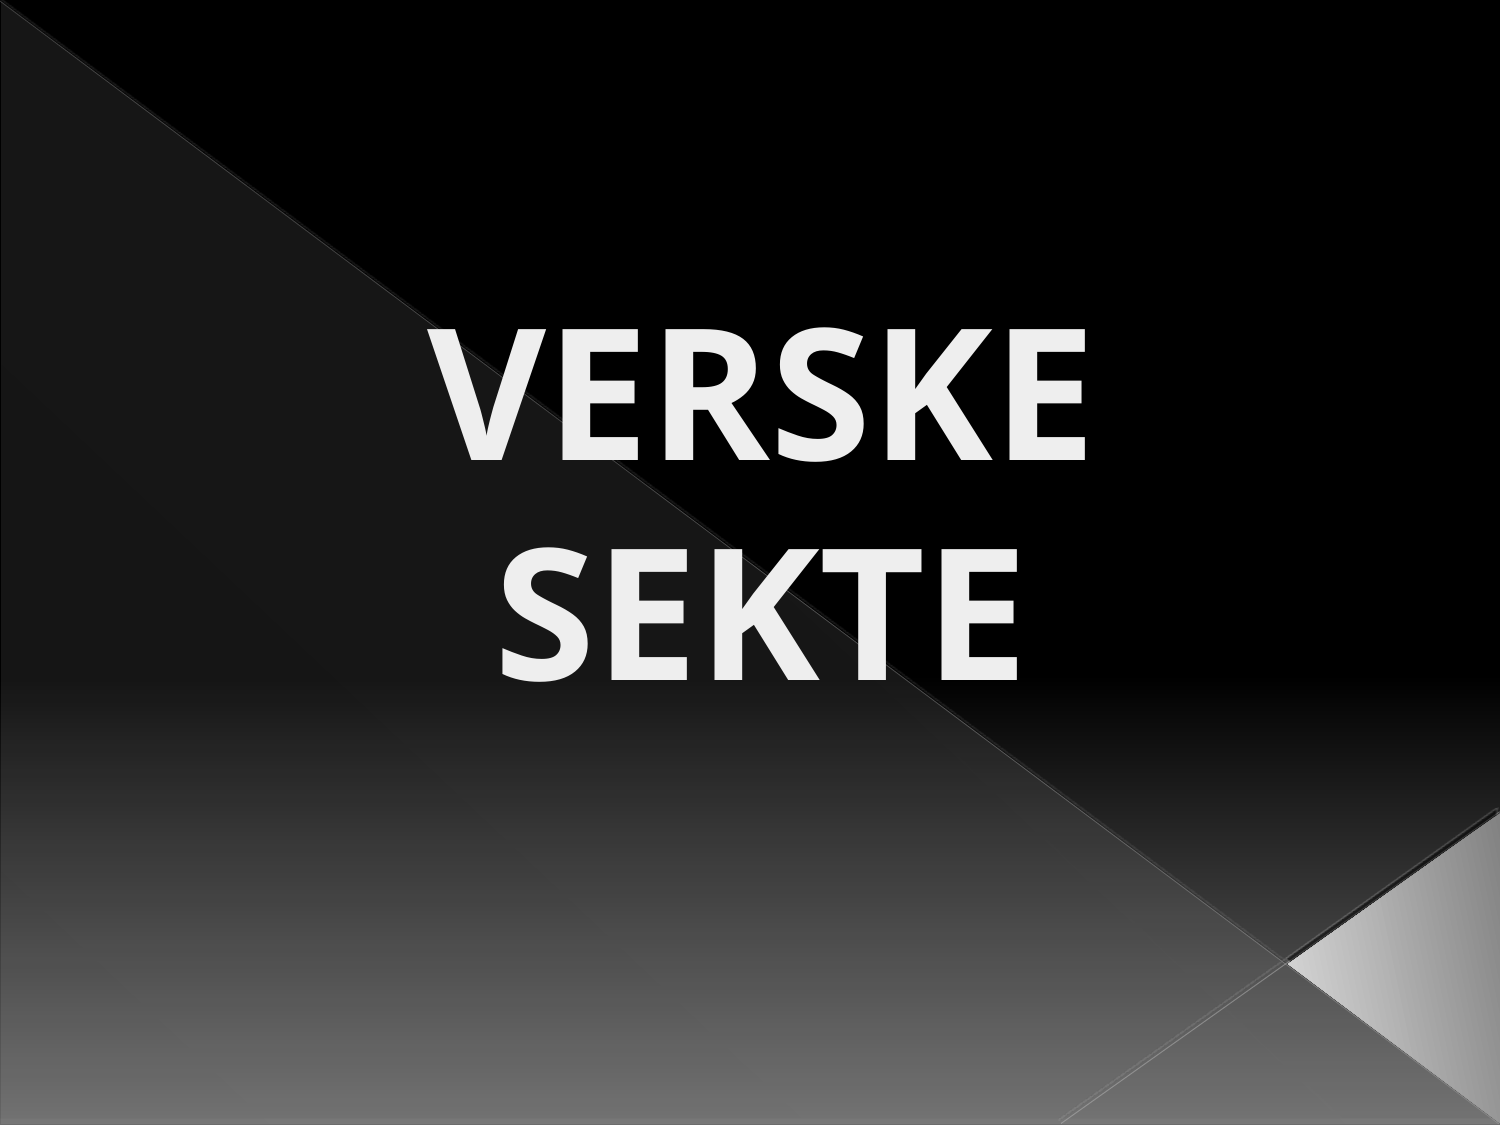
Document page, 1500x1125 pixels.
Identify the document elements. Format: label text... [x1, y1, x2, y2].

text_box VERSKE SEKTE [152, 269, 1372, 725]
